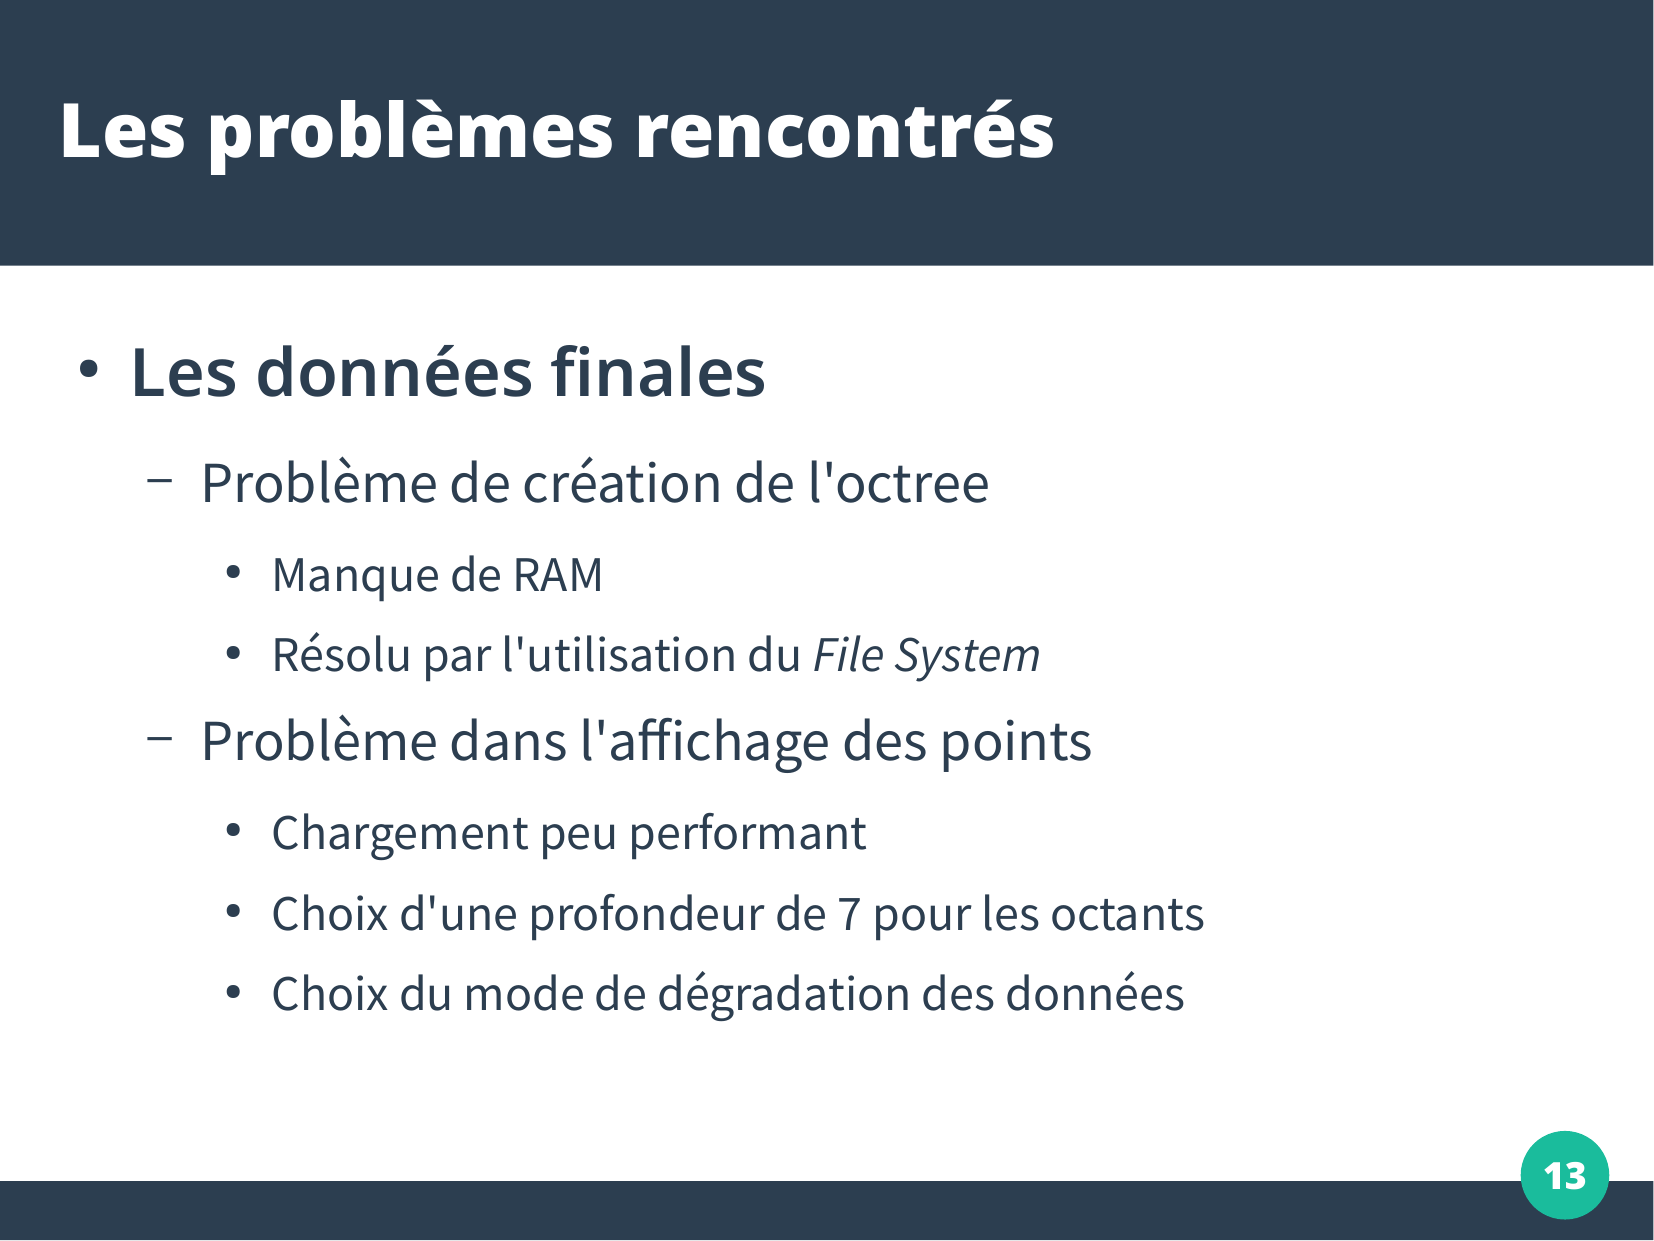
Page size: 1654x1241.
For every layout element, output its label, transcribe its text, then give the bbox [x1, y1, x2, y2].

list Les données finales Problème de création de l'octree Manque de RAM Résolu par l'utilisation du File System Problème dans l'affichage des points Chargement peu performant Choix d'une profondeur de 7 pour les octants Choix du mode de dégradation des données [59, 324, 1595, 1152]
title Les problèmes rencontrés [59, 49, 1595, 207]
